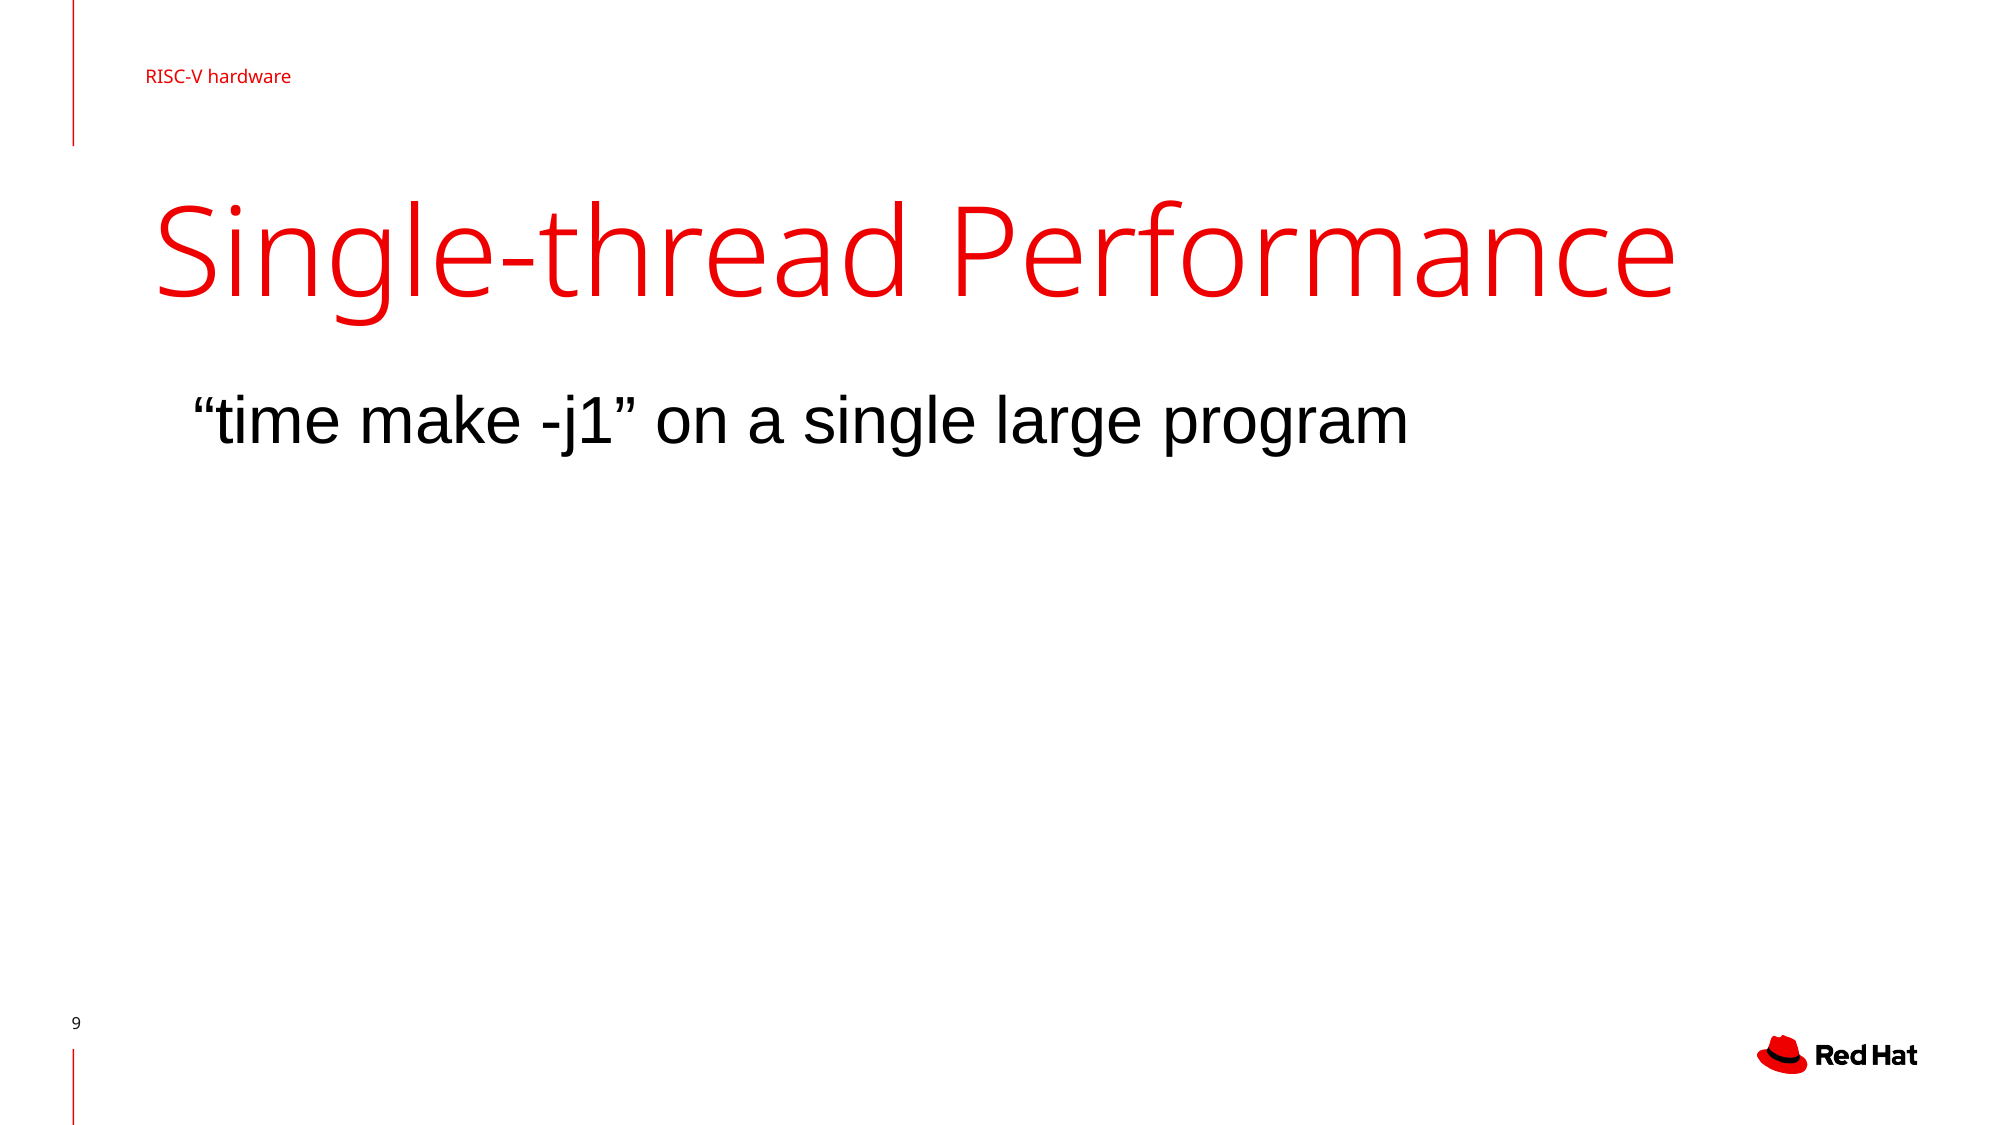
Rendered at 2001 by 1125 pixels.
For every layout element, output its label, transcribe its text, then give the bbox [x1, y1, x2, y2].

text_box RISC-V hardware [73, 9, 918, 144]
picture [1757, 1035, 1918, 1074]
title Single-thread Performance [81, 156, 1747, 370]
text_box “time make -j1” on a single large program [178, 369, 1759, 465]
